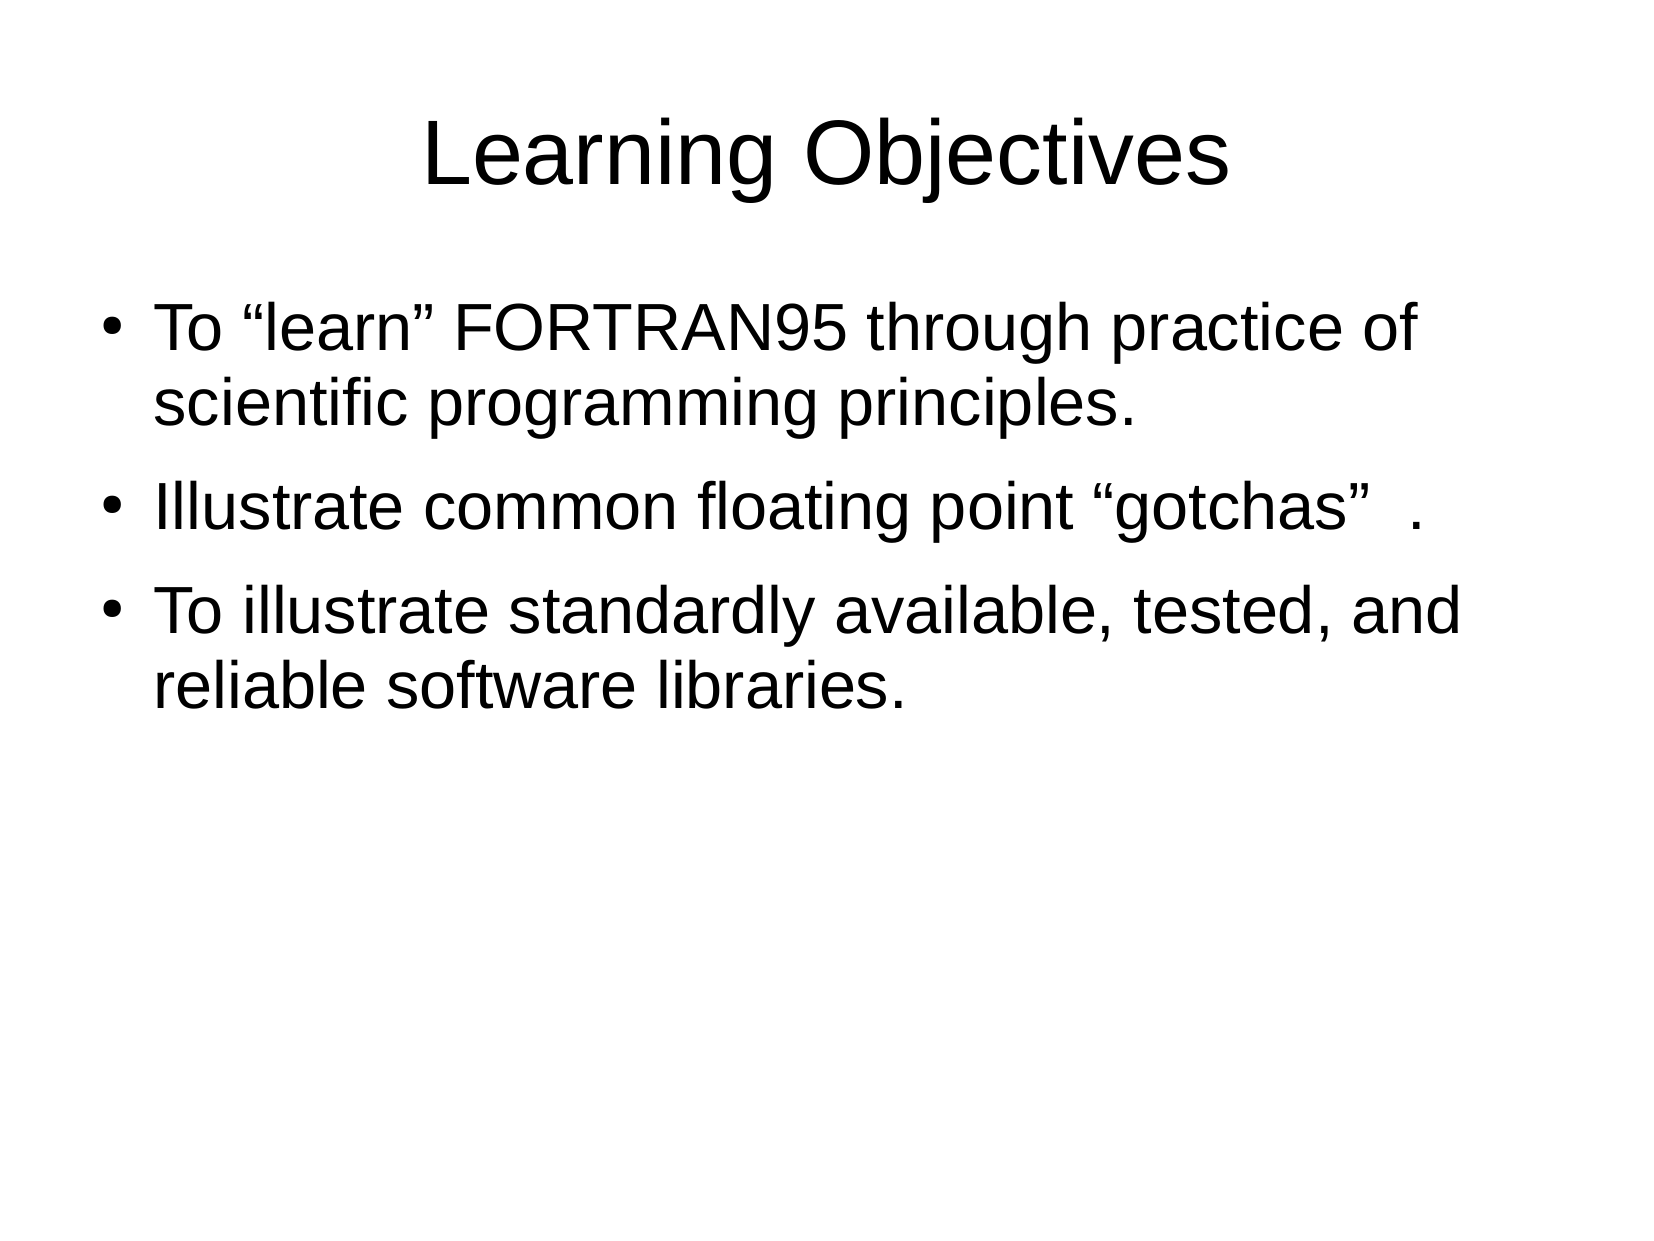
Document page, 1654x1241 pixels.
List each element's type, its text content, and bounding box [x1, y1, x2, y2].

list To “learn” FORTRAN95 through practice of scientific programming principles. Illustrate common floating point “gotchas” . To illustrate standardly available, tested, and reliable software libraries. [82, 290, 1571, 1010]
title Learning Objectives [82, 49, 1571, 257]
